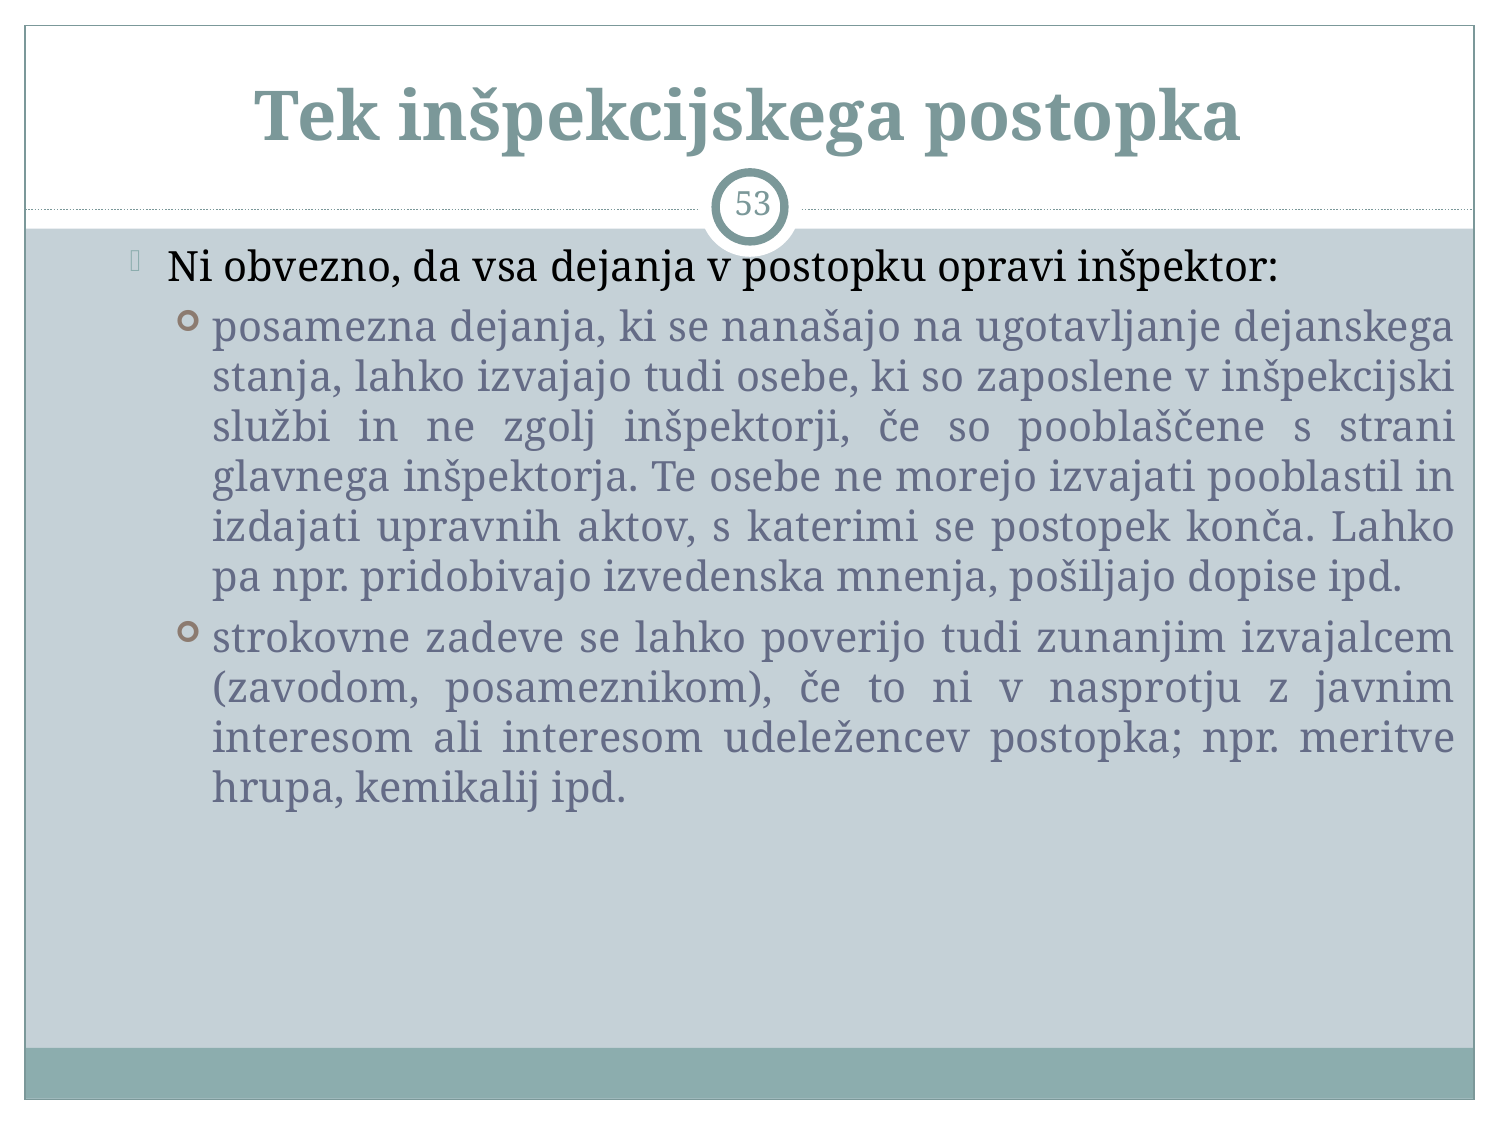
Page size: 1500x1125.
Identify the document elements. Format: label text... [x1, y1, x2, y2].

title Tek inšpekcijskega postopka [49, 37, 1450, 162]
list Ni obvezno, da vsa dejanja v postopku opravi inšpektor: posamezna dejanja, ki se nanašajo na ugotavljanje dejanskega stanja, lahko izvajajo tudi osebe, ki so zaposlene v inšpekcijski službi in ne zgolj inšpektorji, če so pooblaščene s strani glavnega inšpektorja. Te osebe ne morejo izvajati pooblastil in izdajati upravnih aktov, s katerimi se postopek konča. Lahko pa npr. pridobivajo izvedenska mnenja, pošiljajo dopise ipd. strokovne zadeve se lahko poverijo tudi zunanjim izvajalcem (zavodom, posameznikom), če to ni v nasprotju z javnim interesom ali interesom udeležencev postopka; npr. meritve hrupa, kemikalij ipd. [17, 231, 1471, 1001]
text_box <number> [715, 168, 791, 241]
